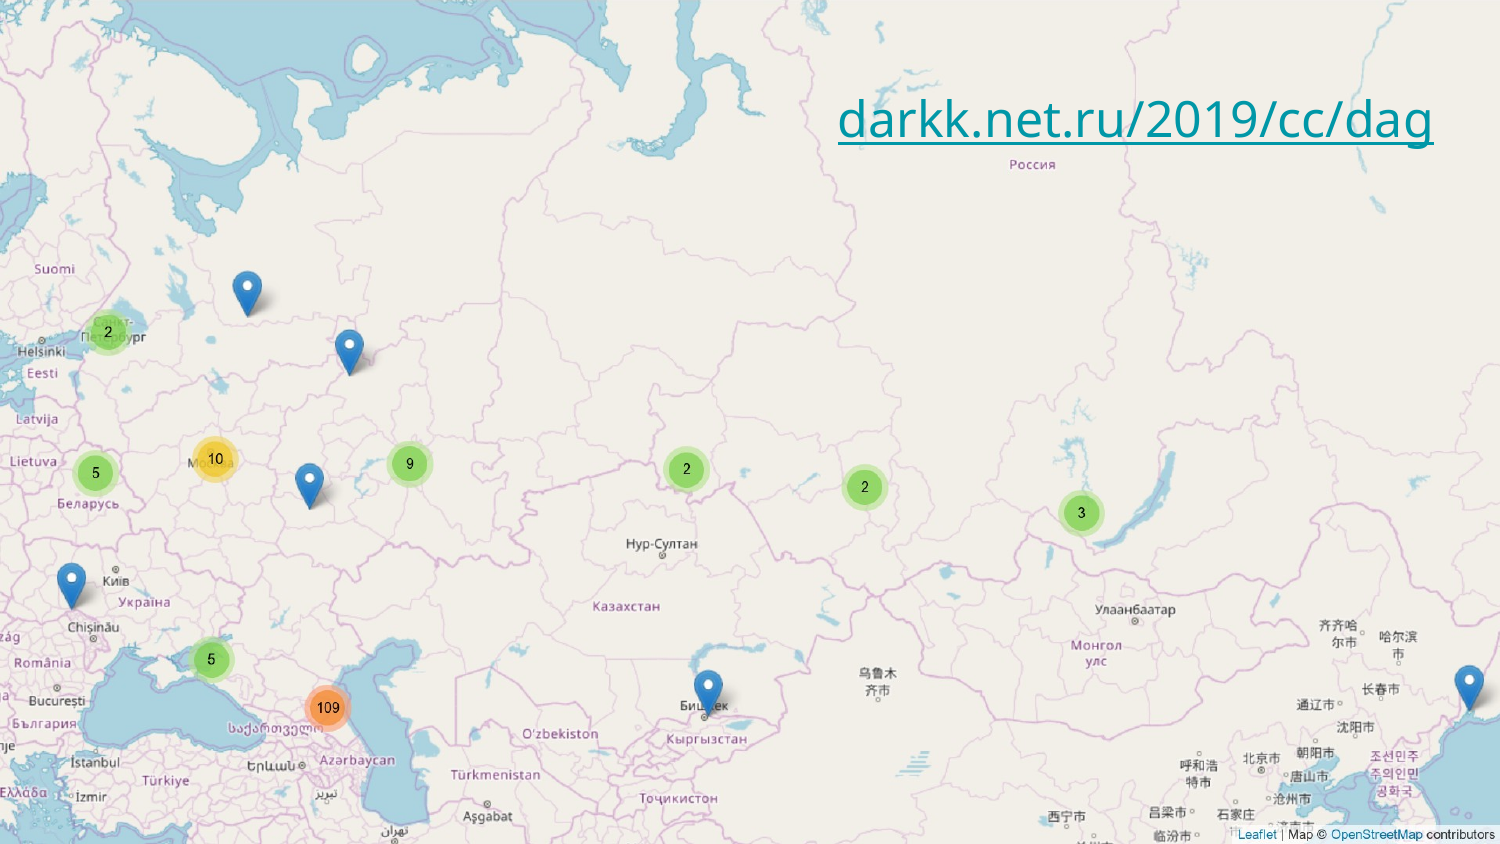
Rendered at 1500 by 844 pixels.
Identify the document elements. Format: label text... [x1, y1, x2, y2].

picture [0, 0, 1500, 844]
title darkk.net.ru/2019/cc/dag [51, 72, 1449, 167]
